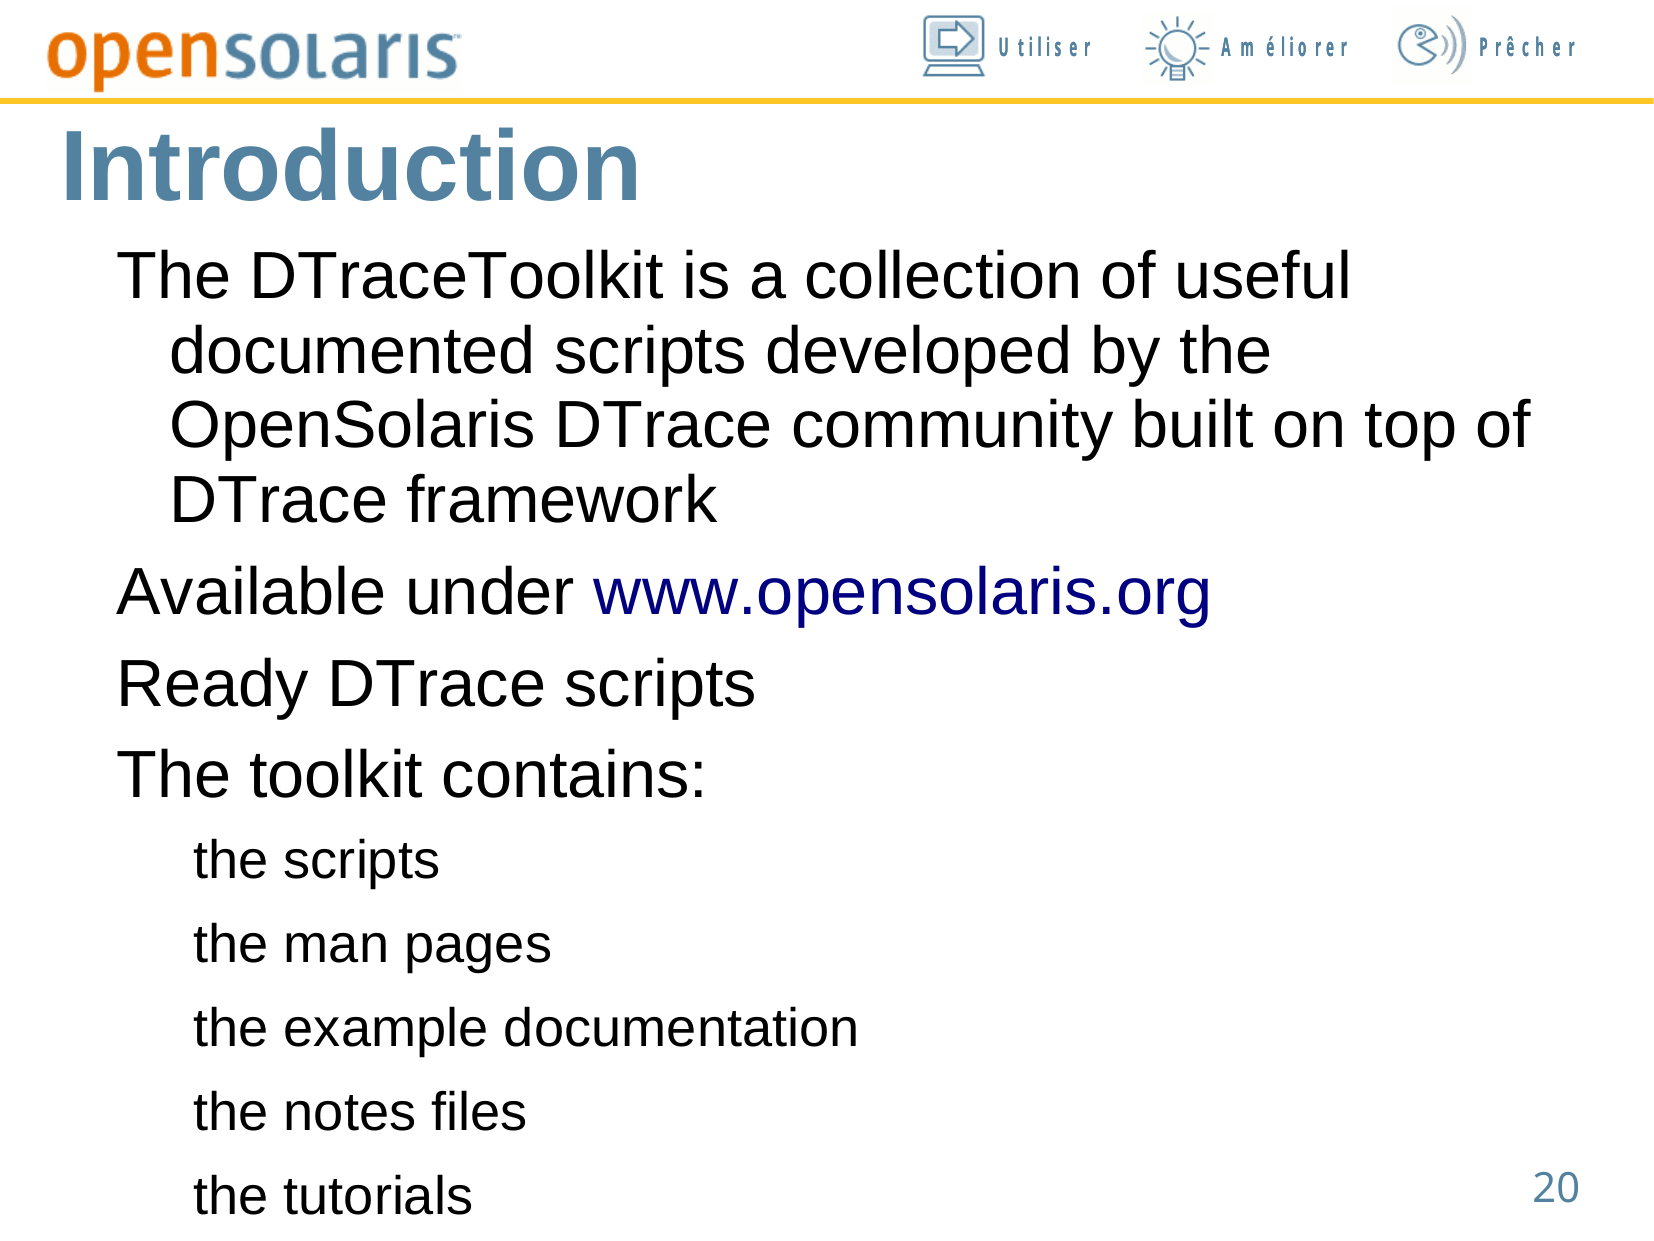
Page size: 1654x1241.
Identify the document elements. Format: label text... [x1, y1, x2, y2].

list The DTraceToolkit is a collection of useful documented scripts developed by the OpenSolaris DTrace community built on top of DTrace framework Available under www.opensolaris.org Ready DTrace scripts The toolkit contains: the scripts the man pages the example documentation the notes files the tutorials [98, 237, 1556, 1227]
picture [46, 31, 462, 94]
title Introduction [60, 109, 1534, 222]
